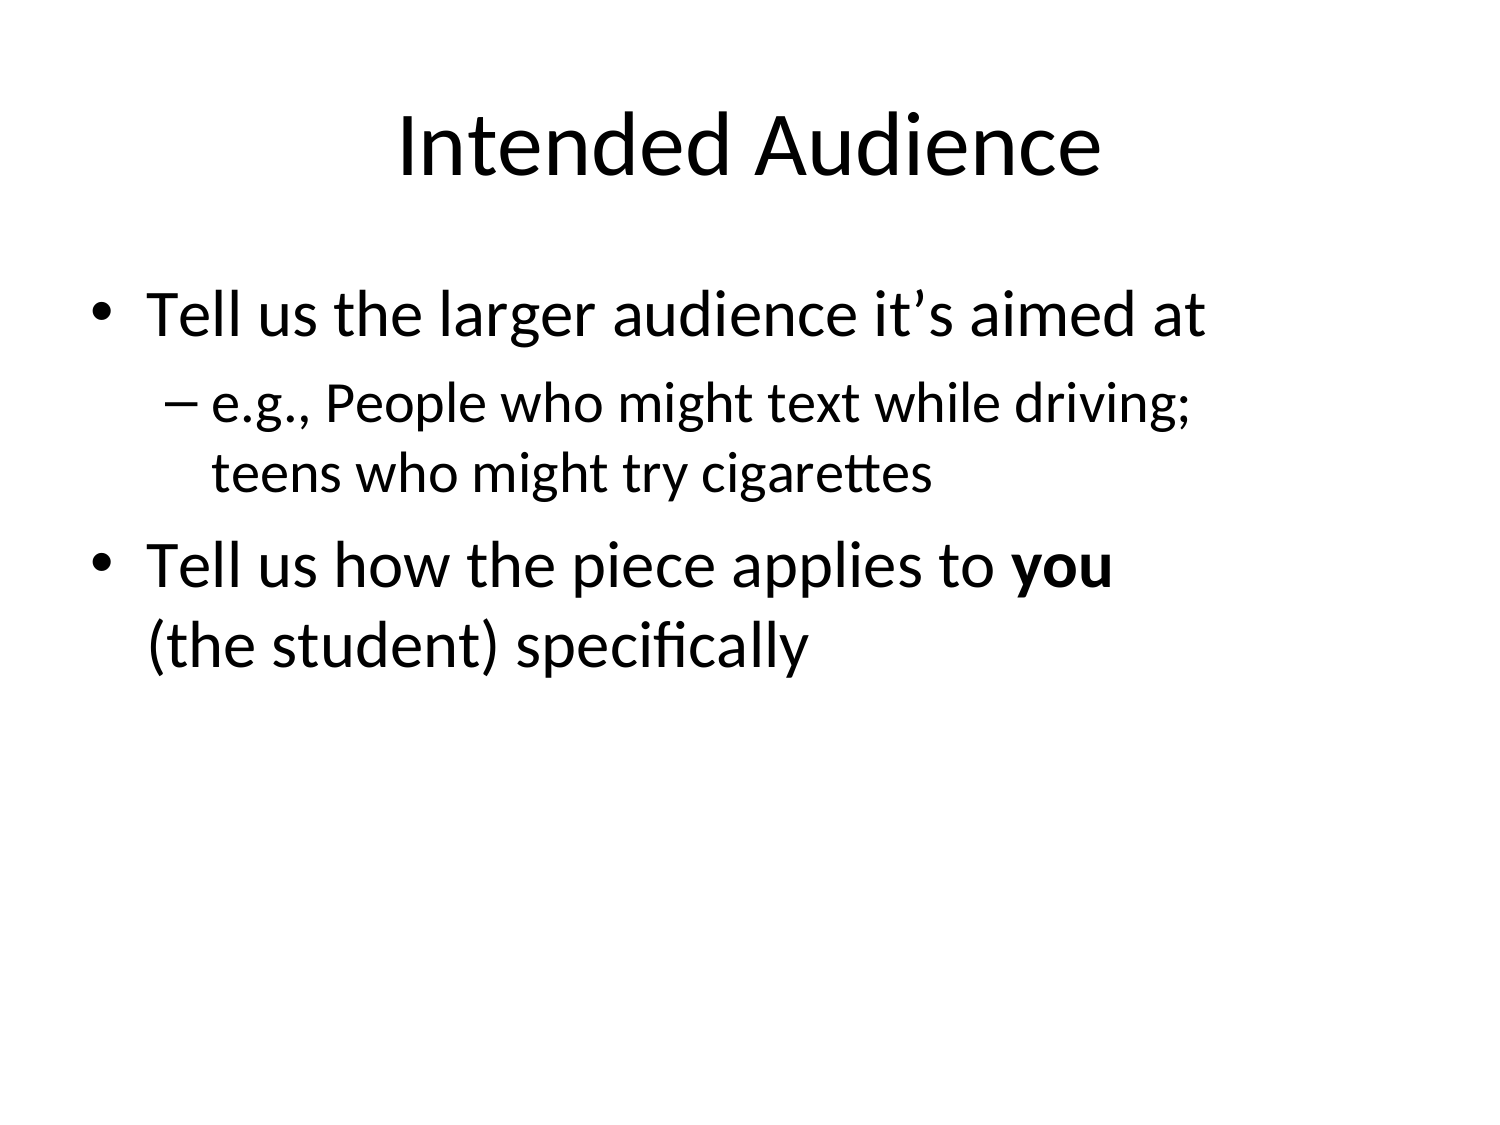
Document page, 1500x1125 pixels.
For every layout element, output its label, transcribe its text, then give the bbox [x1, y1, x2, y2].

list Tell us the larger audience it’s aimed at e.g., People who might text while driving; teens who might try cigarettes Tell us how the piece applies to you (the student) specifically [75, 262, 1237, 1006]
title Intended Audience [75, 45, 1426, 233]
